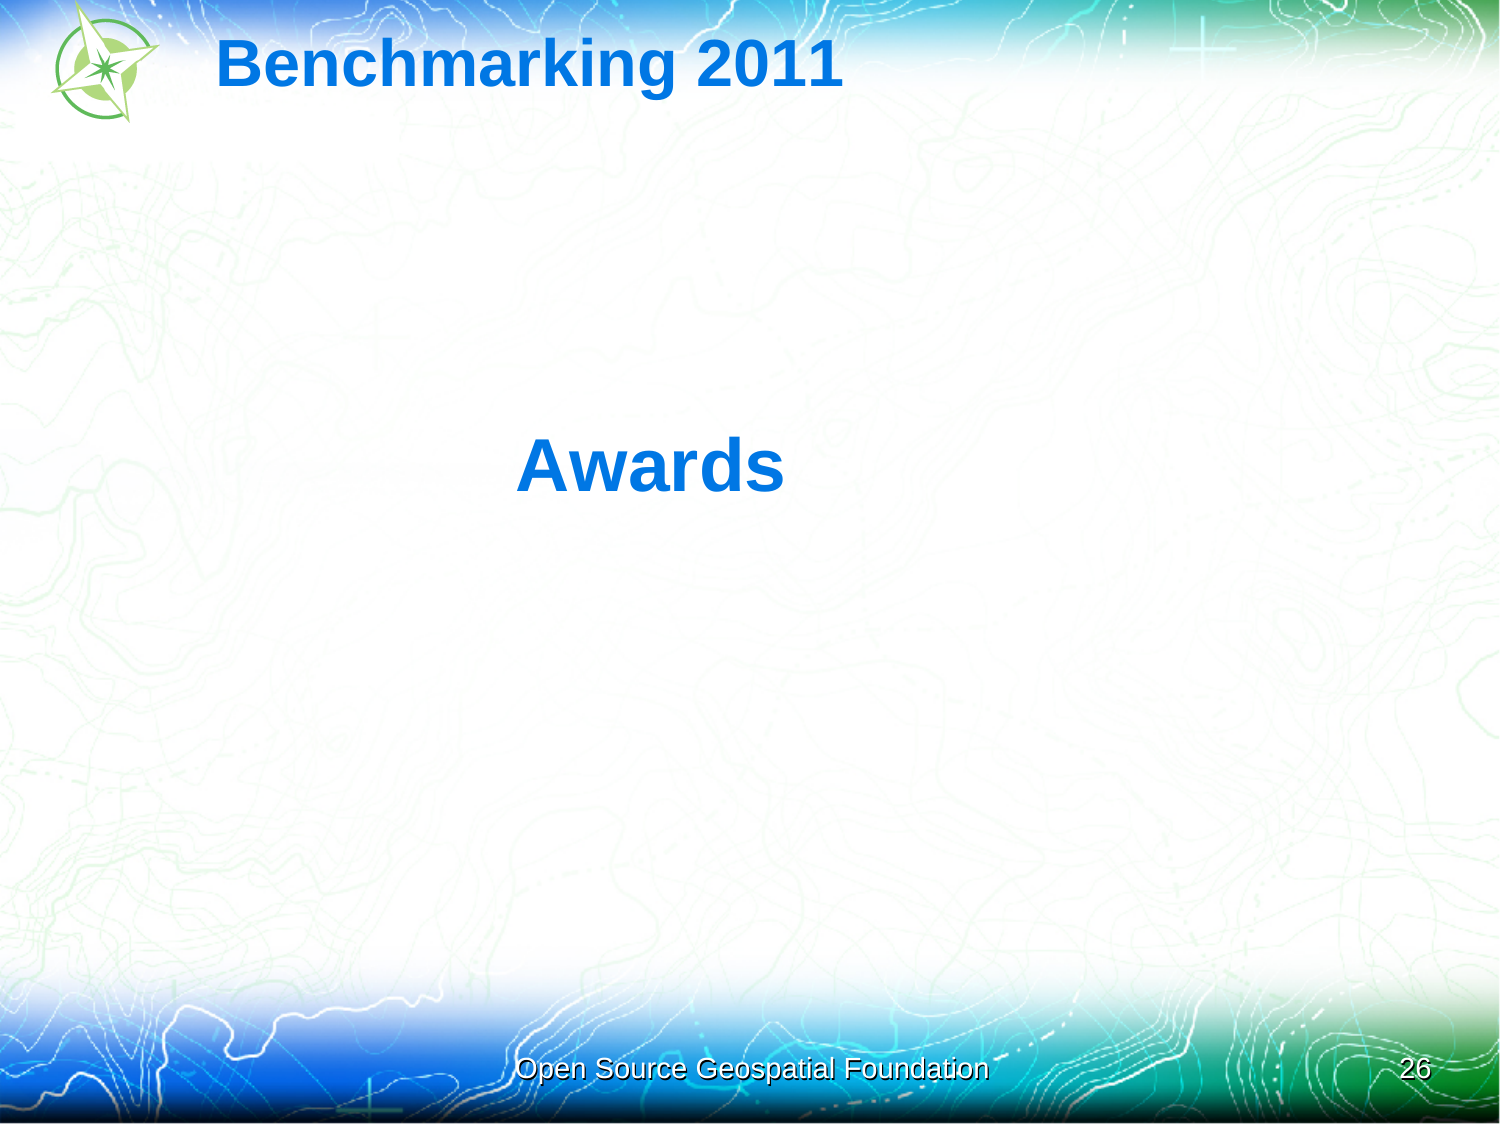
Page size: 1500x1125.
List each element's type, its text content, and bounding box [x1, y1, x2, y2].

text_box Open Source Geospatial Foundation [383, 1045, 1122, 1112]
title Benchmarking 2011 [200, 11, 1500, 113]
picture [0, 0, 1500, 1125]
text_box <number> [1134, 1045, 1447, 1112]
title Awards [500, 412, 1051, 517]
